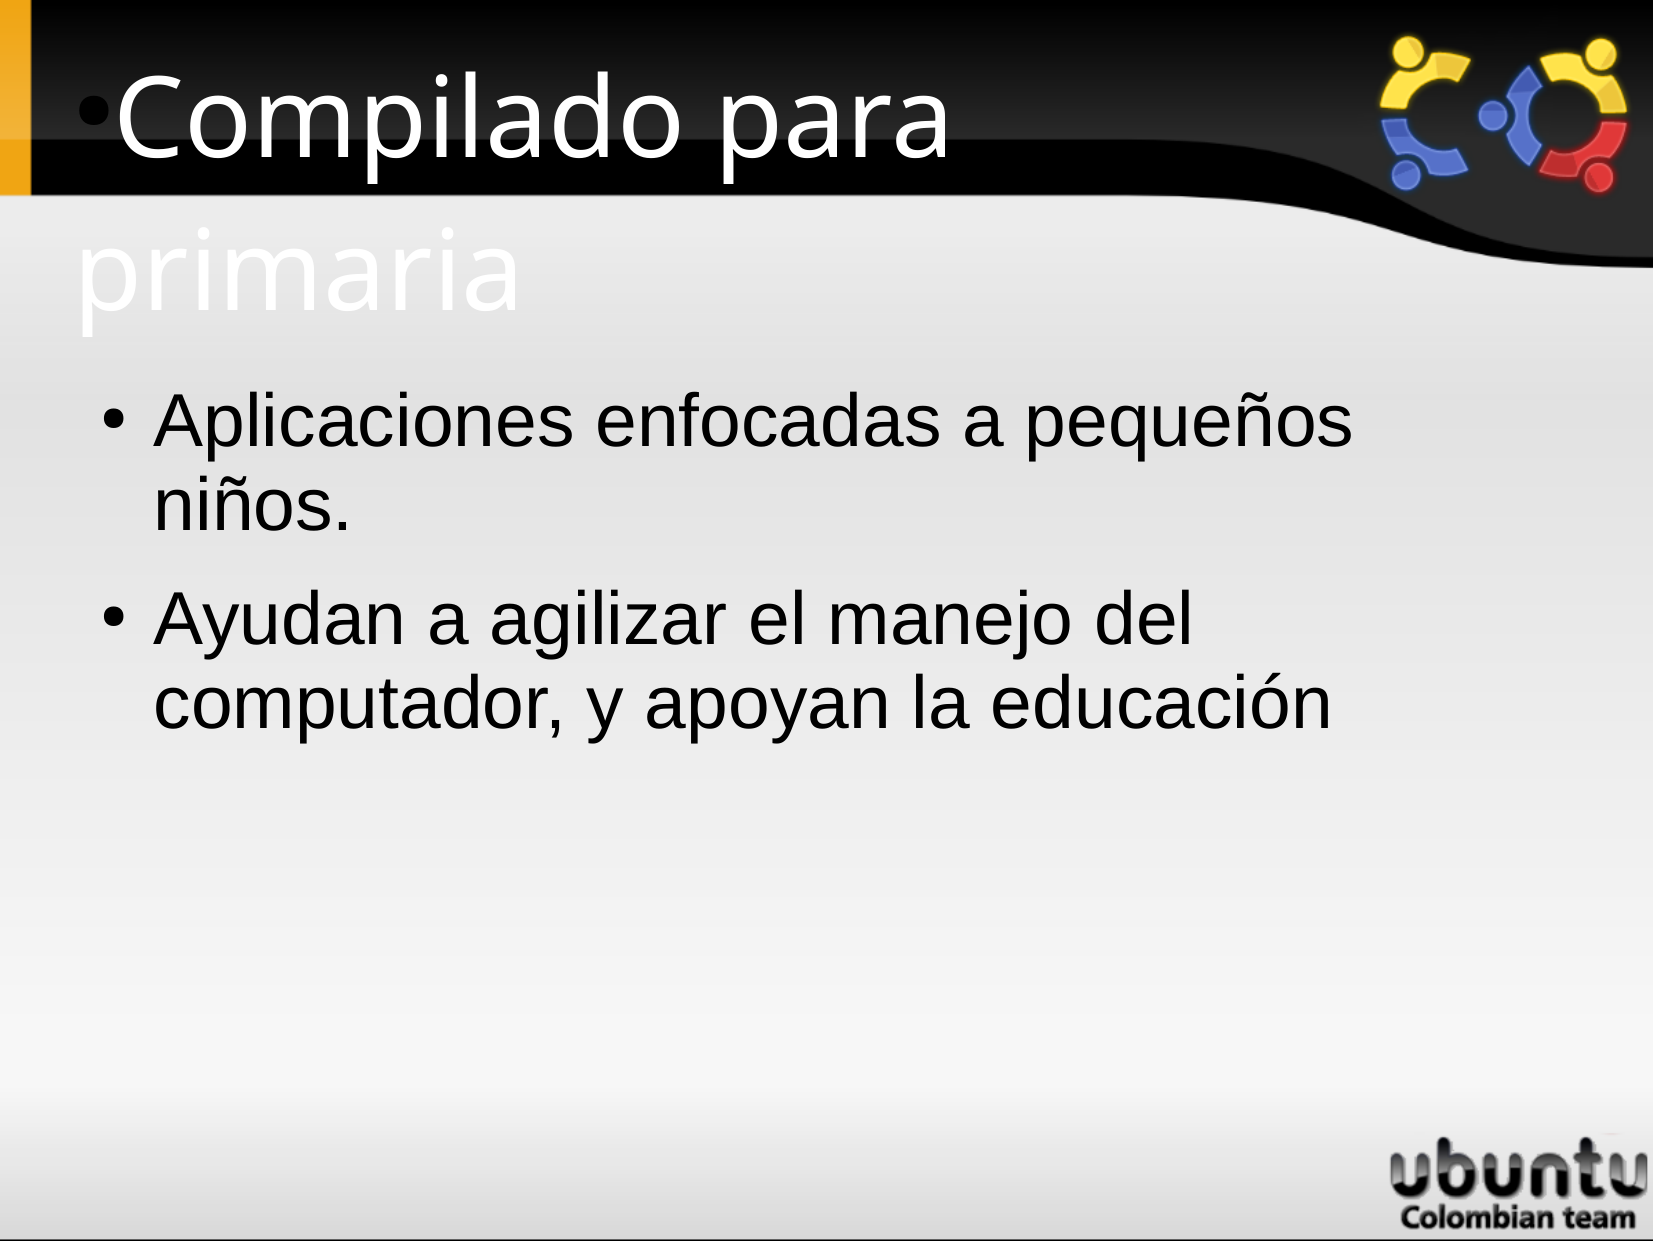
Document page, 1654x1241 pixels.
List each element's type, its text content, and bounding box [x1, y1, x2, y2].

list Aplicaciones enfocadas a pequeños niños. Ayudan a agilizar el manejo del computador, y apoyan la educación [82, 378, 1571, 1198]
picture [0, 0, 1653, 1241]
text_box Compilado para primaria [59, 29, 1447, 178]
